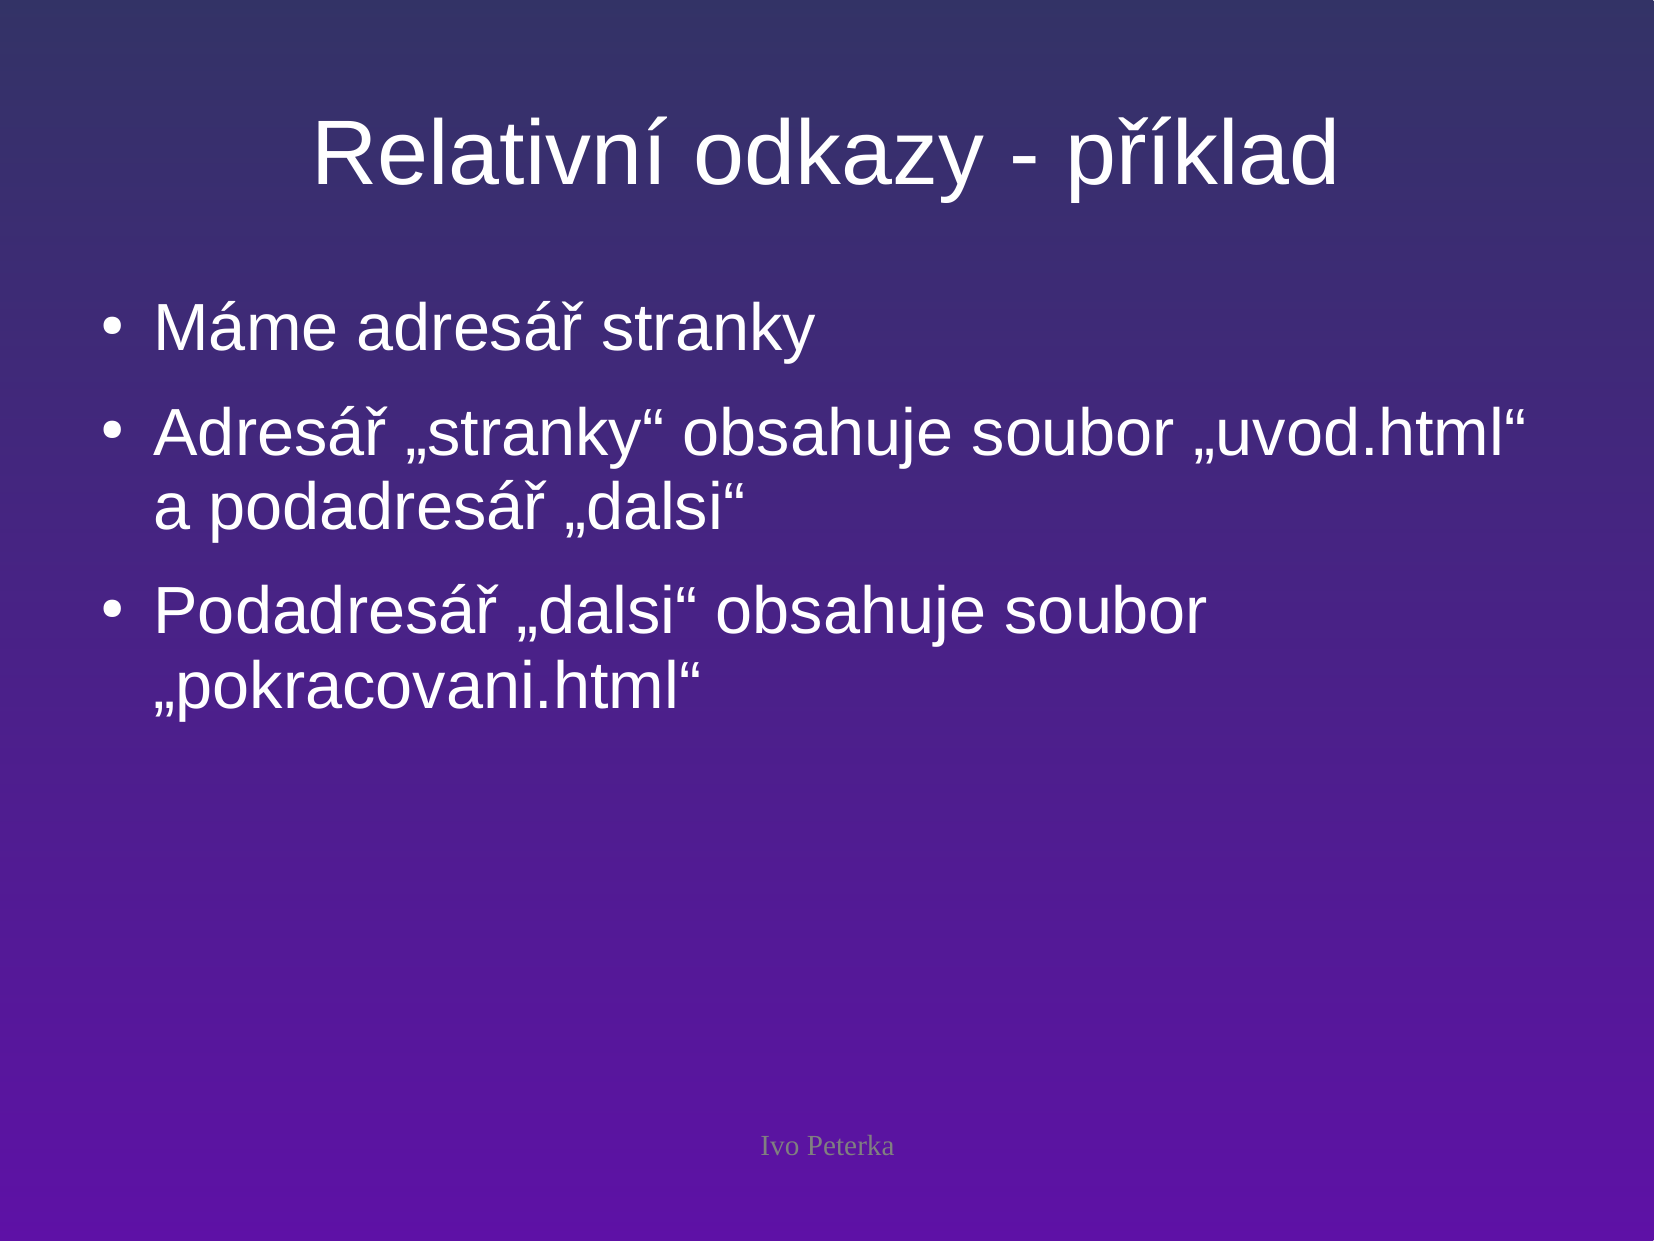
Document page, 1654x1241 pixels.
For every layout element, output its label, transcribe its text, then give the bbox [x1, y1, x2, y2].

list Máme adresář stranky Adresář „stranky“ obsahuje soubor „uvod.html“ a podadresář „dalsi“ Podadresář „dalsi“ obsahuje soubor „pokracovani.html“ [82, 290, 1571, 1109]
title Relativní odkazy - příklad [82, 49, 1571, 257]
